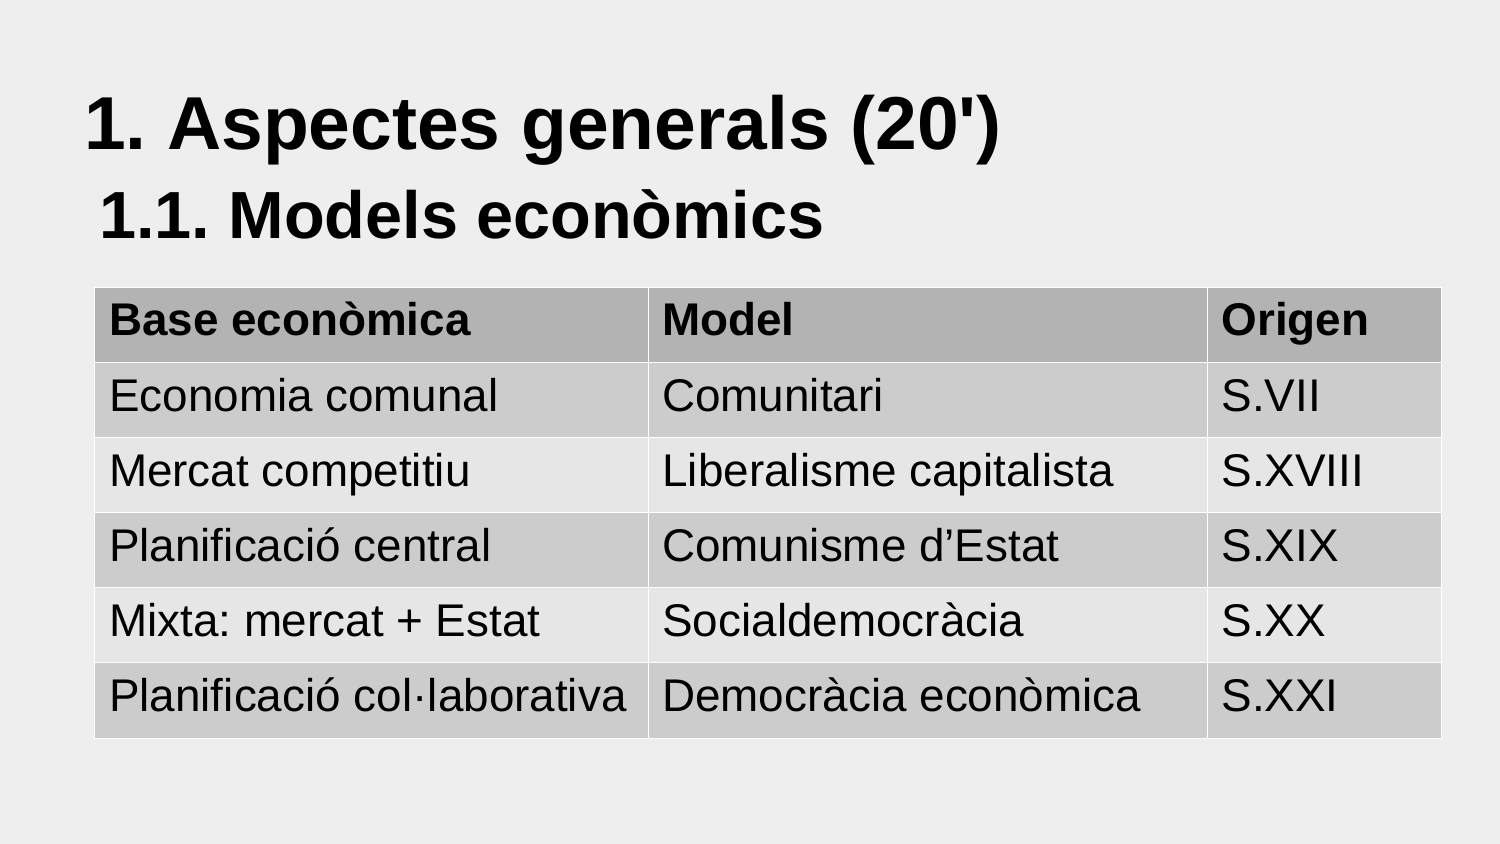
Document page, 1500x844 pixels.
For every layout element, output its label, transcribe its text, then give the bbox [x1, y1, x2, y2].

table_cell Liberalisme capitalista [649, 438, 1207, 512]
text_box 1.1. Models econòmics [29, 170, 1306, 270]
table_cell S.XIX [1208, 513, 1441, 587]
table_cell Economia comunal [95, 363, 648, 437]
table_cell S.XXI [1208, 663, 1441, 738]
table_header Origen [1208, 288, 1441, 362]
table_header Base econòmica [95, 288, 648, 362]
table_cell Planificació col·laborativa [95, 663, 648, 738]
table_header Model [649, 288, 1207, 362]
table_cell Socialdemocràcia [649, 588, 1207, 662]
text_box Aspectes generals (20') [69, 39, 1420, 180]
table_cell Mixta: mercat + Estat [95, 588, 648, 662]
table_cell Democràcia econòmica [649, 663, 1207, 738]
table_cell Mercat competitiu [95, 438, 648, 512]
table_cell Planificació central [95, 513, 648, 587]
table_cell S.XVIII [1208, 438, 1441, 512]
table_cell S.VII [1208, 363, 1441, 437]
table_cell Comunitari [649, 363, 1207, 437]
table_cell S.XX [1208, 588, 1441, 662]
table_cell Comunisme d’Estat [649, 513, 1207, 587]
